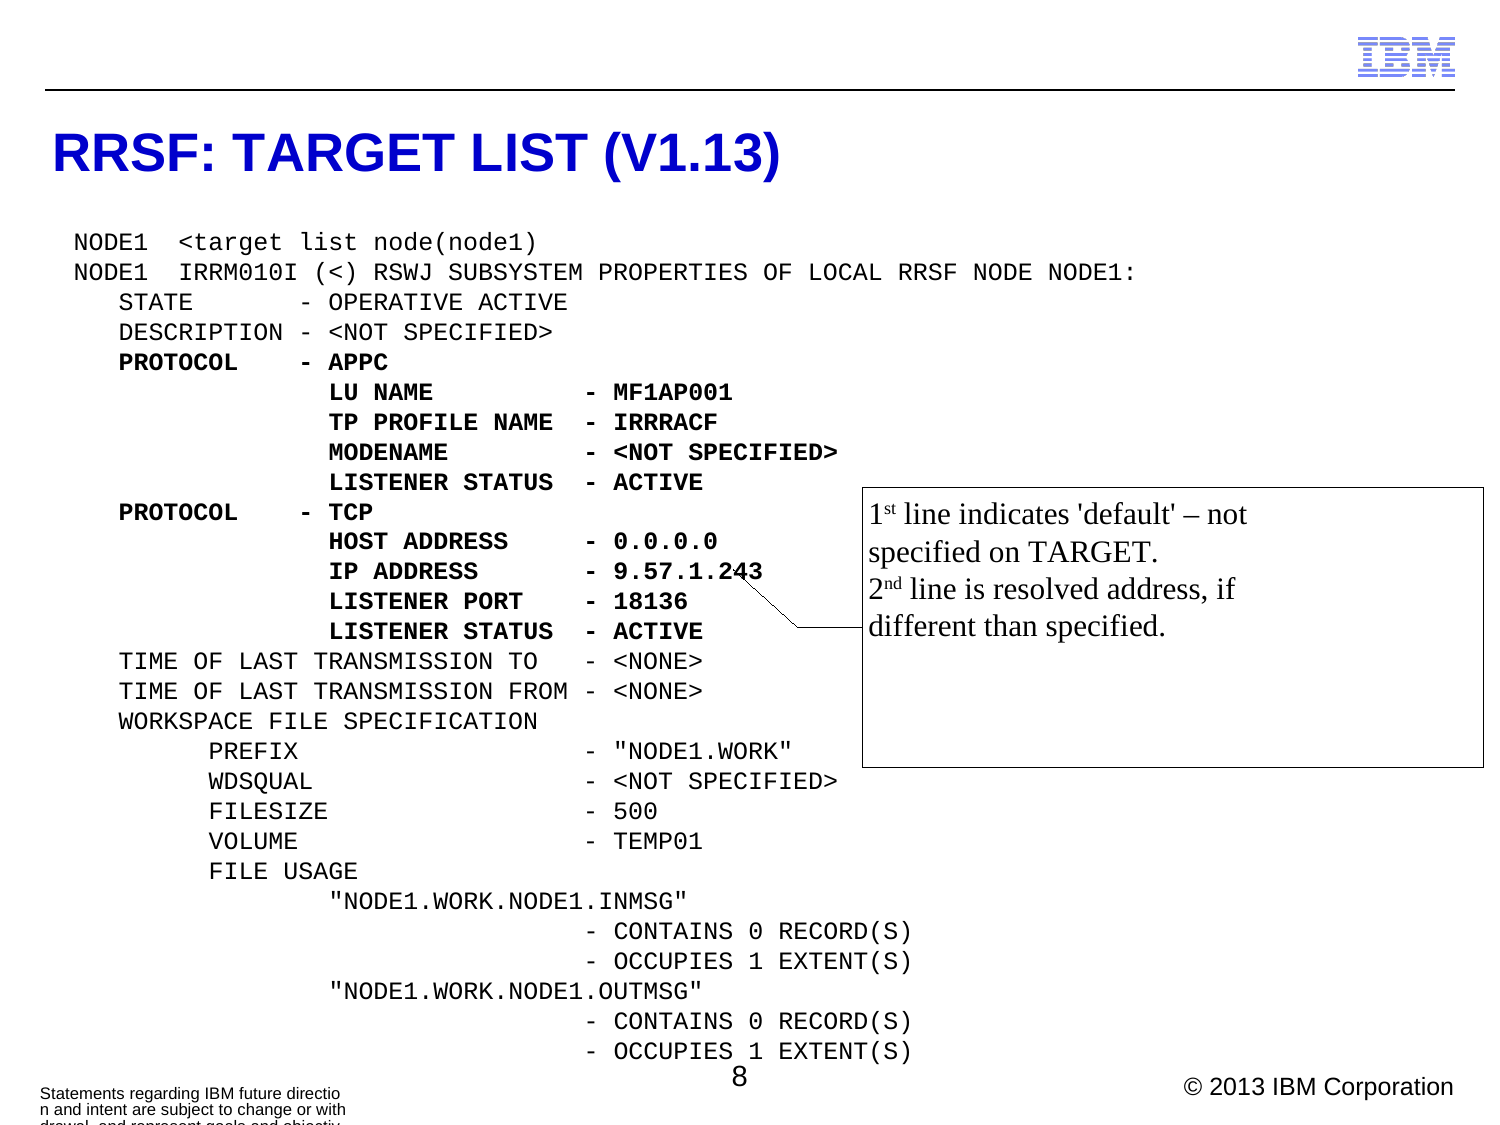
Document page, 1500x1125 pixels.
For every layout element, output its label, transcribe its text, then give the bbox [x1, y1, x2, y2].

picture [1358, 37, 1455, 77]
list NODE1 <target list node(node1) NODE1 IRRM010I (<) RSWJ SUBSYSTEM PROPERTIES OF LOCAL RRSF NODE NODE1: STATE - OPERATIVE ACTIVE DESCRIPTION - <NOT SPECIFIED> PROTOCOL - APPC LU NAME - MF1AP001 TP PROFILE NAME - IRRRACF MODENAME - <NOT SPECIFIED> LISTENER STATUS - ACTIVE PROTOCOL - TCP HOST ADDRESS - 0.0.0.0 IP ADDRESS - 9.57.1.243 LISTENER PORT - 18136 LISTENER STATUS - ACTIVE TIME OF LAST TRANSMISSION TO - <NONE> TIME OF LAST TRANSMISSION FROM - <NONE> WORKSPACE FILE SPECIFICATION PREFIX - "NODE1.WORK" WDSQUAL - <NOT SPECIFIED> FILESIZE - 500 VOLUME - TEMP01 FILE USAGE "NODE1.WORK.NODE1.INMSG" - CONTAINS 0 RECORD(S) - OCCUPIES 1 EXTENT(S) "NODE1.WORK.NODE1.OUTMSG" - CONTAINS 0 RECORD(S) - OCCUPIES 1 EXTENT(S) [58, 168, 1500, 1088]
text_box 1st line indicates 'default' – not specified on TARGET. 2nd line is resolved address, if different than specified. [862, 487, 1484, 768]
title RRSF: TARGET LIST (V1.13) [37, 109, 1463, 260]
